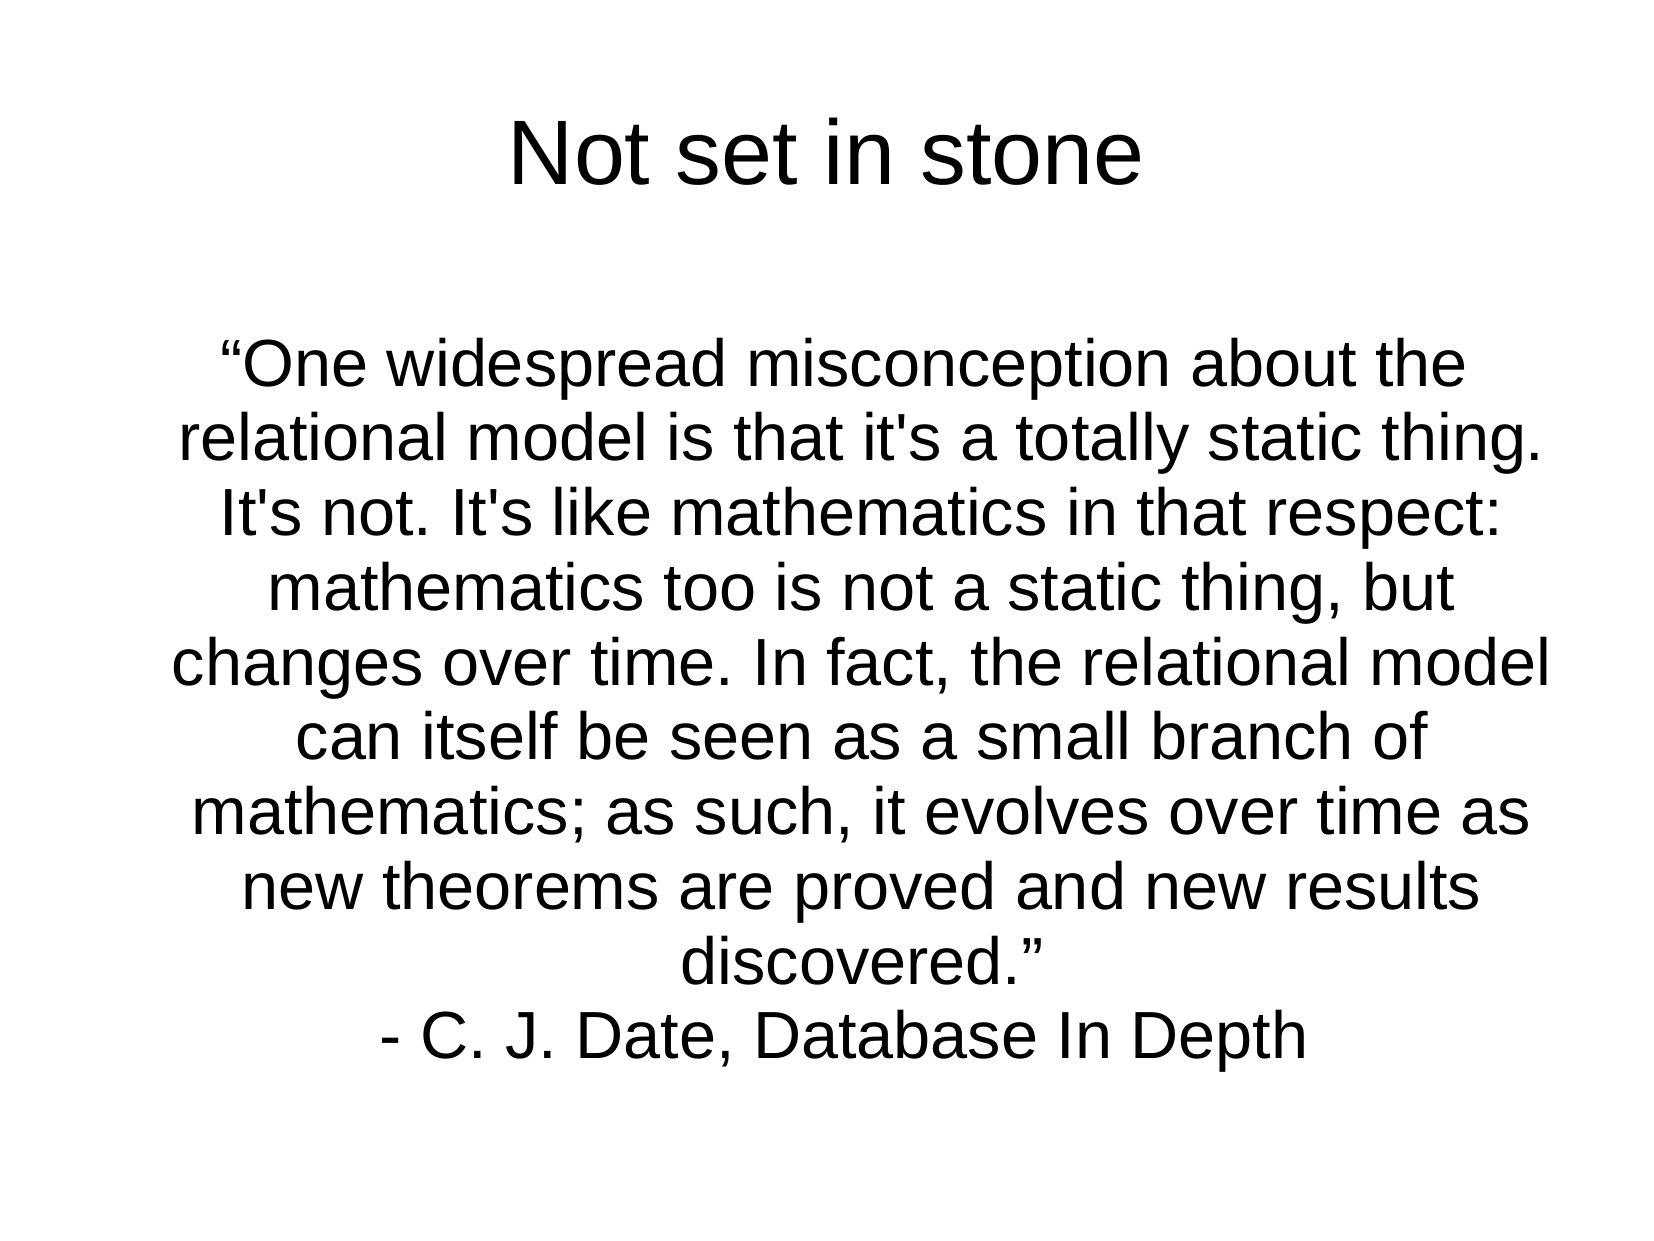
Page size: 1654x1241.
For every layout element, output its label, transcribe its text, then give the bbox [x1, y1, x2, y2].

title Not set in stone [82, 49, 1571, 203]
subtitle “One widespread misconception about the relational model is that it's a totally static thing. It's not. It's like mathematics in that respect: mathematics too is not a static thing, but changes over time. In fact, the relational model can itself be seen as a small branch of mathematics; as such, it evolves over time as new theorems are proved and new results discovered.” - C. J. Date, Database In Depth [82, 203, 1571, 1196]
